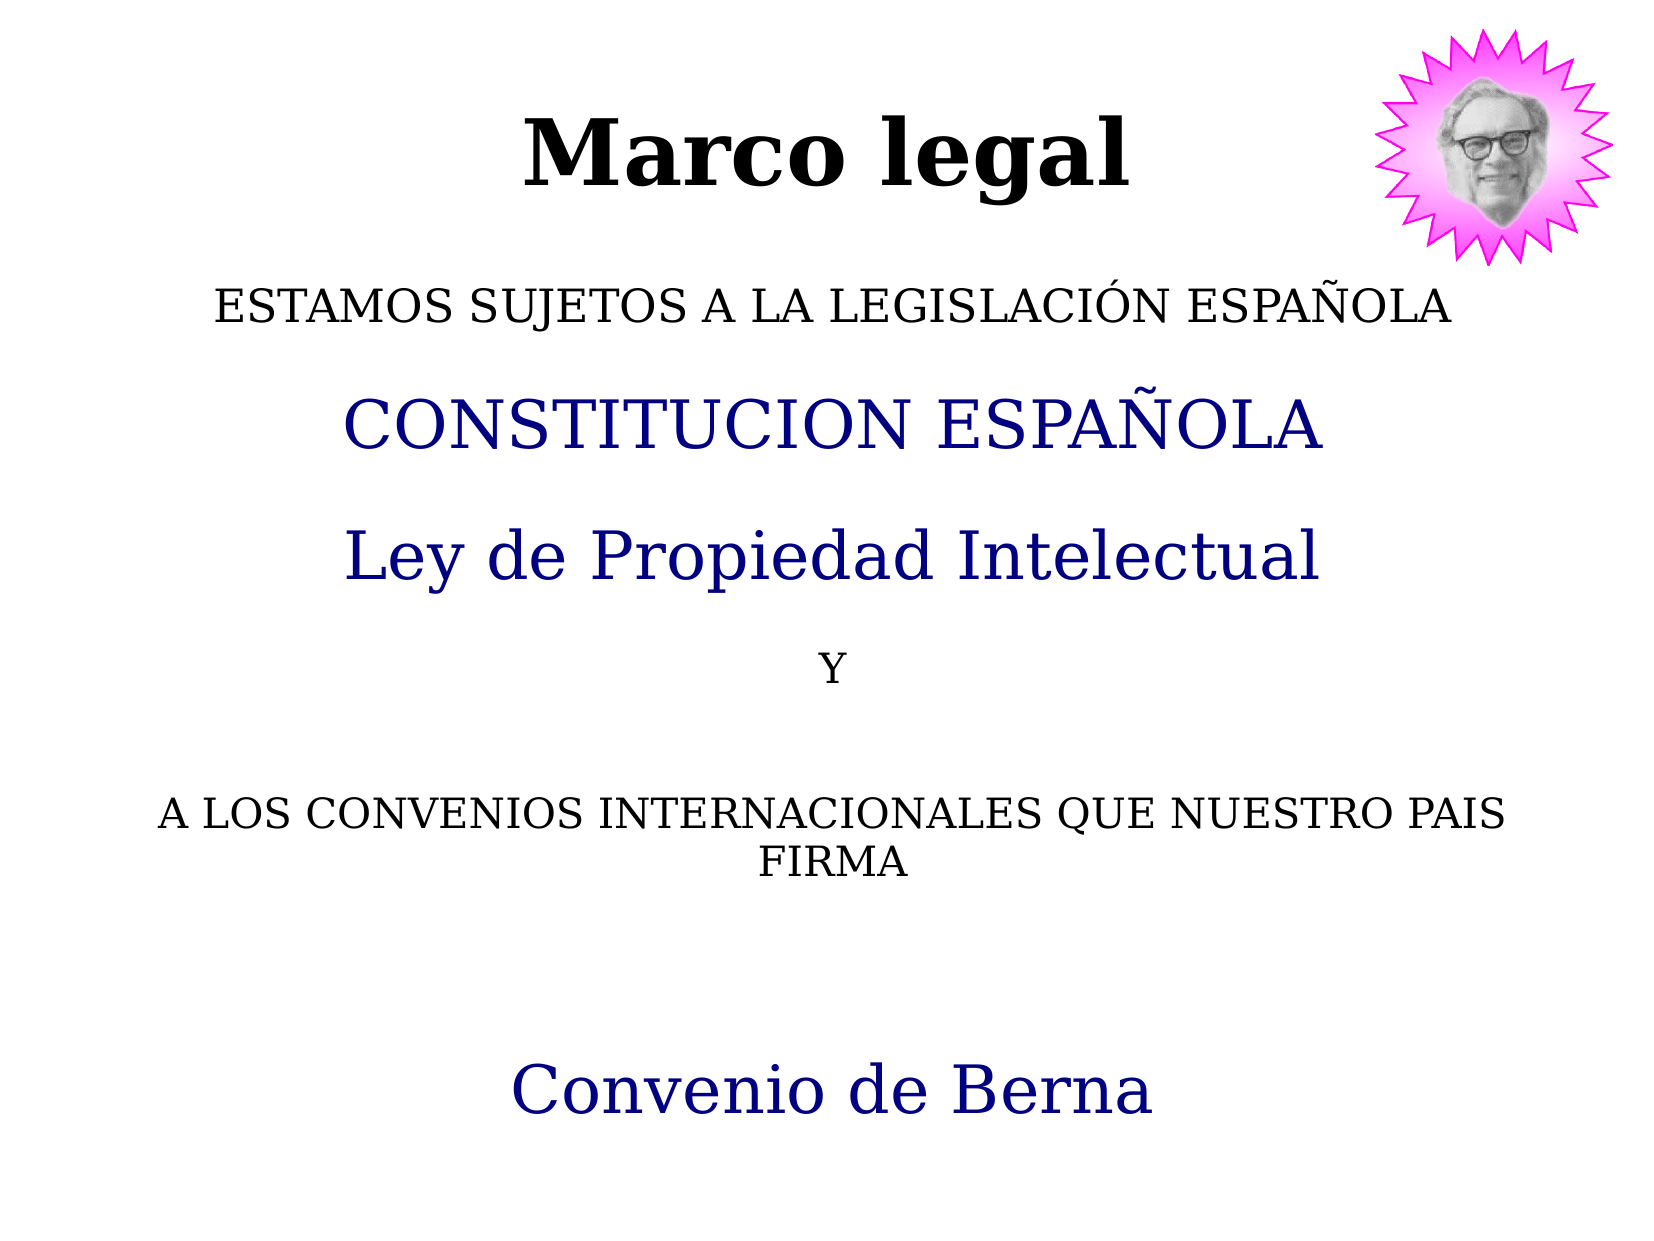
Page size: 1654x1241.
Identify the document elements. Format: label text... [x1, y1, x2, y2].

picture [1375, 29, 1613, 266]
text_box ESTAMOS SUJETOS A LA LEGISLACIÓN ESPAÑOLA CONSTITUCION ESPAÑOLA Ley de Propiedad Intelectual Y A LOS CONVENIOS INTERNACIONALES QUE NUESTRO PAIS FIRMA Convenio de Berna [88, 280, 1577, 1183]
title Marco legal [82, 49, 1375, 257]
